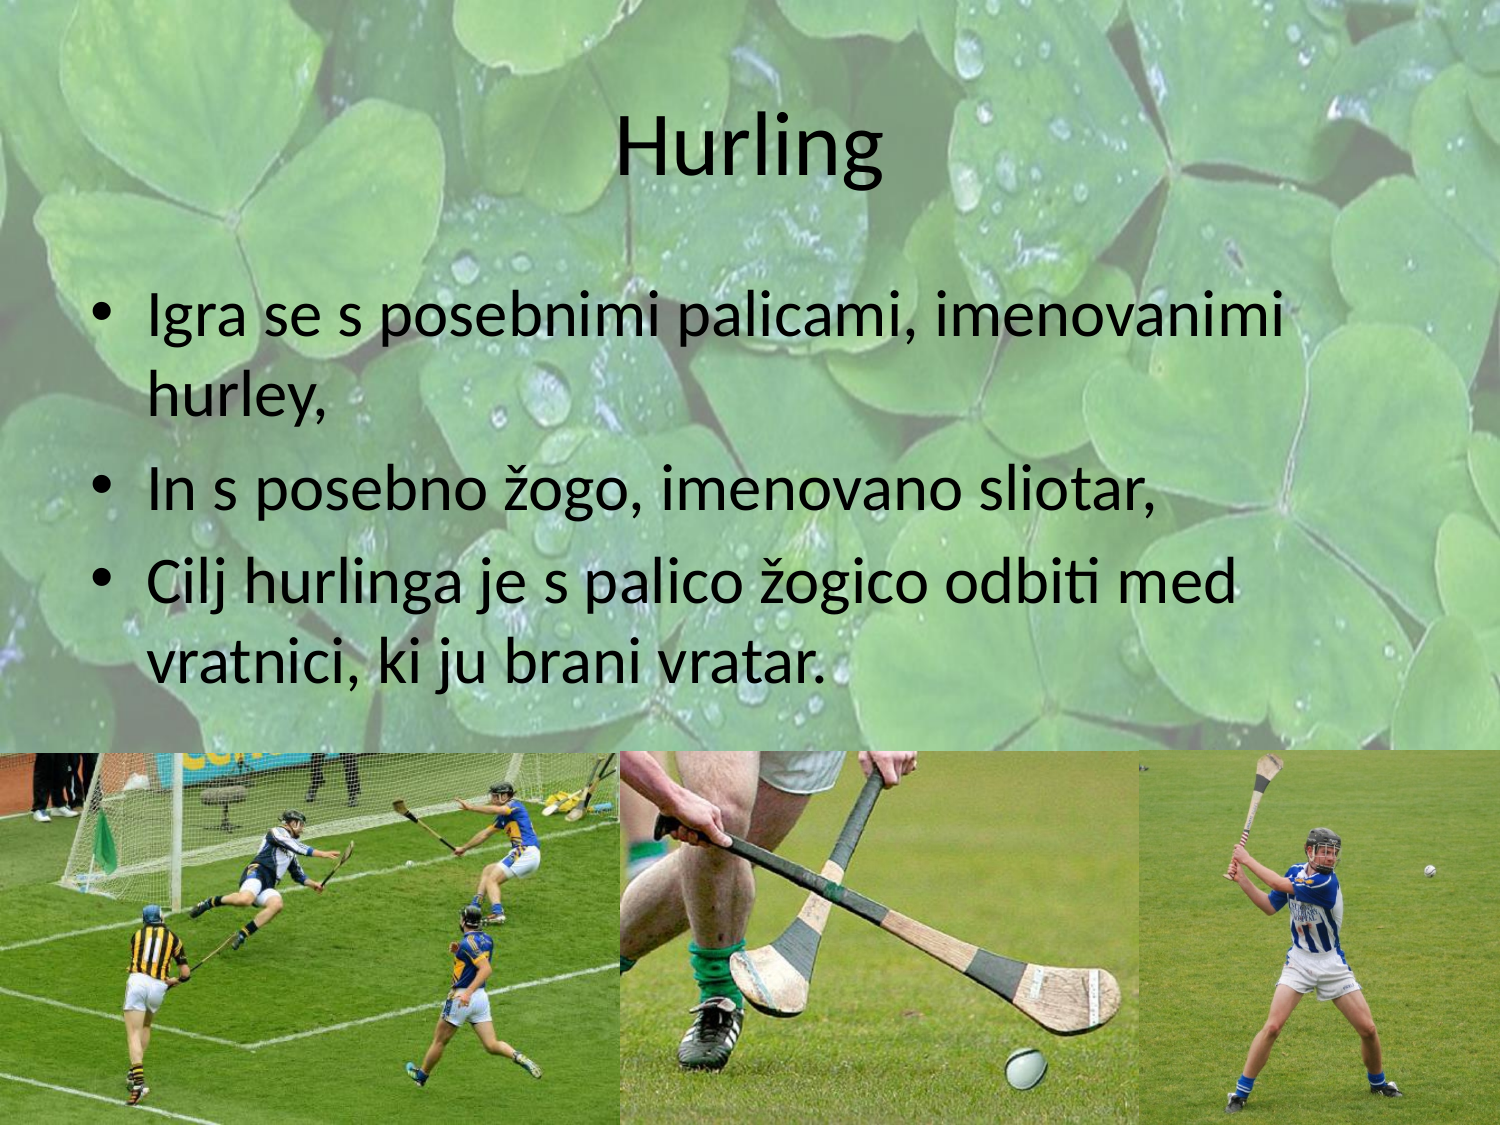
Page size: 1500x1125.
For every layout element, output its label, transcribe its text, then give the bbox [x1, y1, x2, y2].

list Igra se s posebnimi palicami, imenovanimi hurley, In s posebno žogo, imenovano sliotar, Cilj hurlinga je s palico žogico odbiti med vratnici, ki ju brani vratar. [75, 262, 1425, 717]
picture [0, 0, 1500, 1125]
title Hurling [75, 45, 1425, 233]
